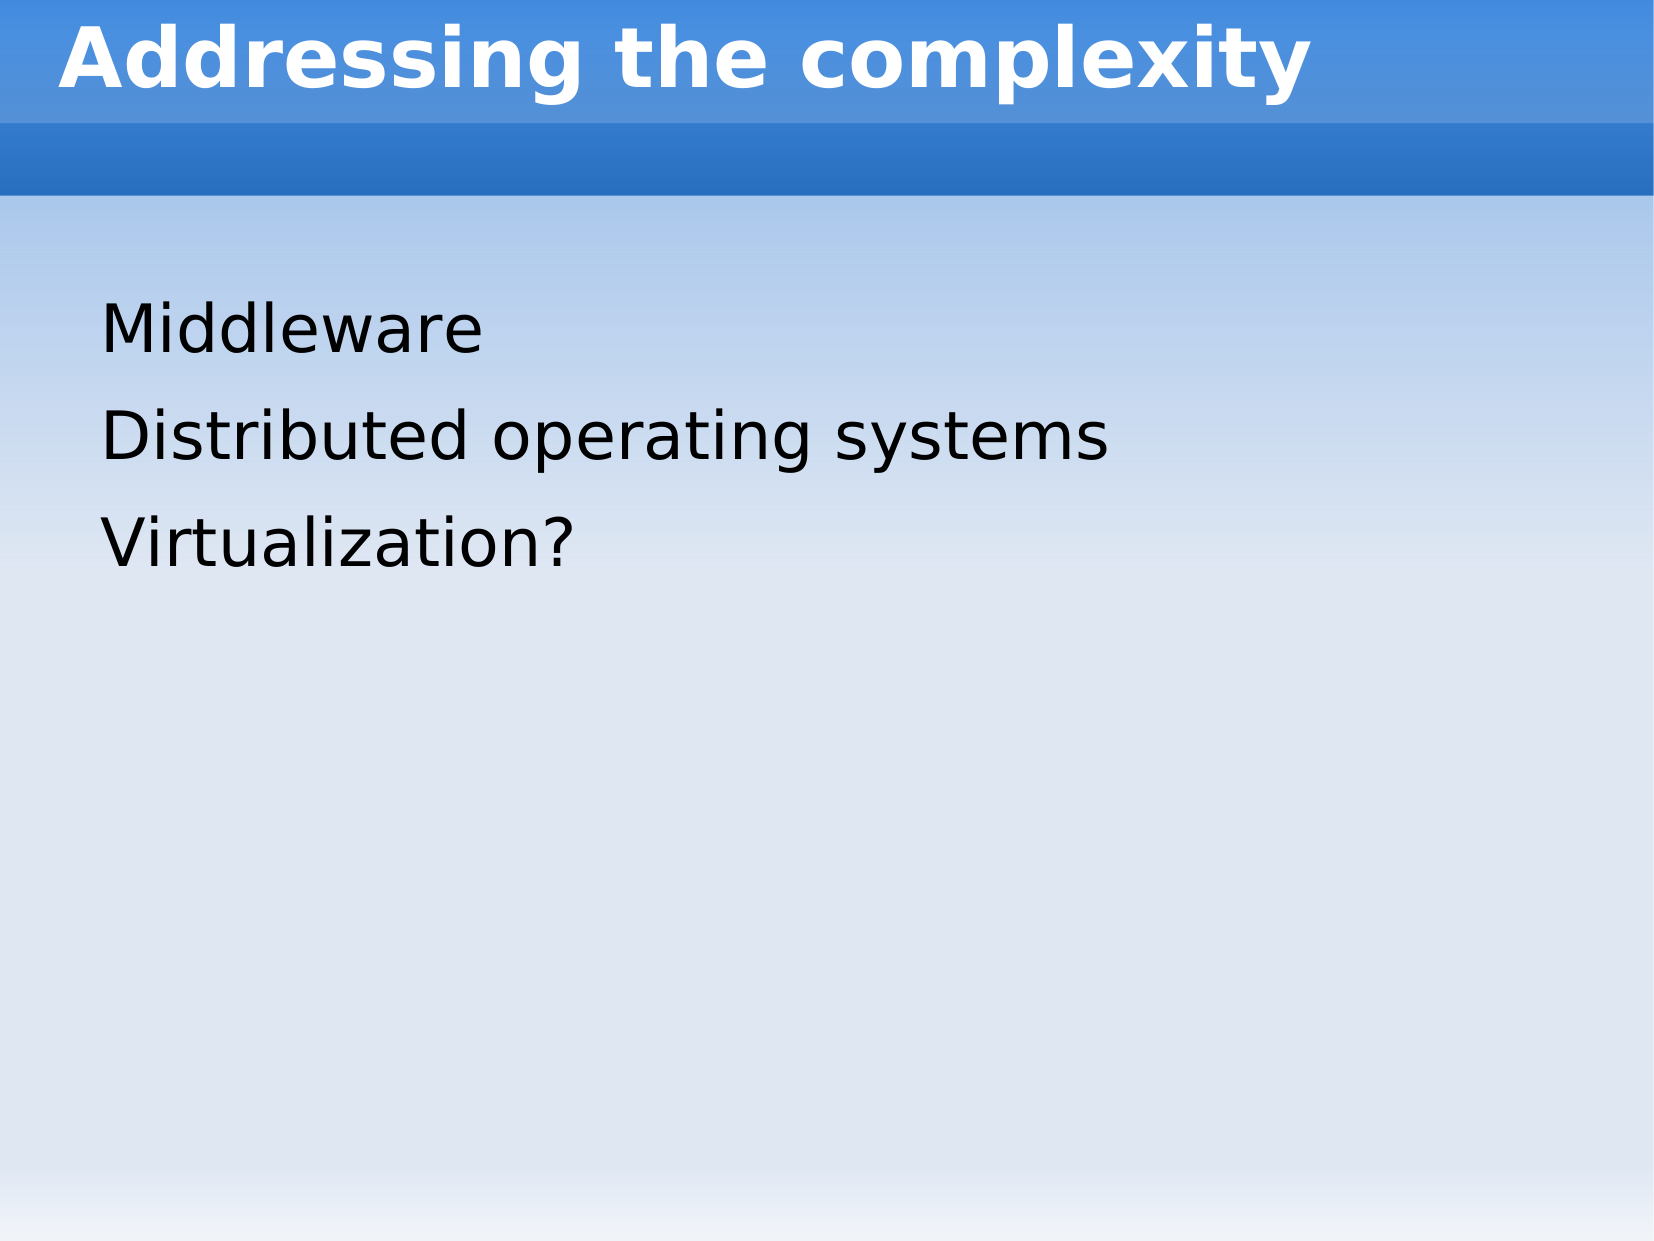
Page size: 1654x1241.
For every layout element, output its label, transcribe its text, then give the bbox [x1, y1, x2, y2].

picture [0, 0, 1654, 1241]
title Addressing the complexity [59, 0, 1595, 119]
list Middleware Distributed operating systems Virtualization? [82, 290, 1571, 1109]
